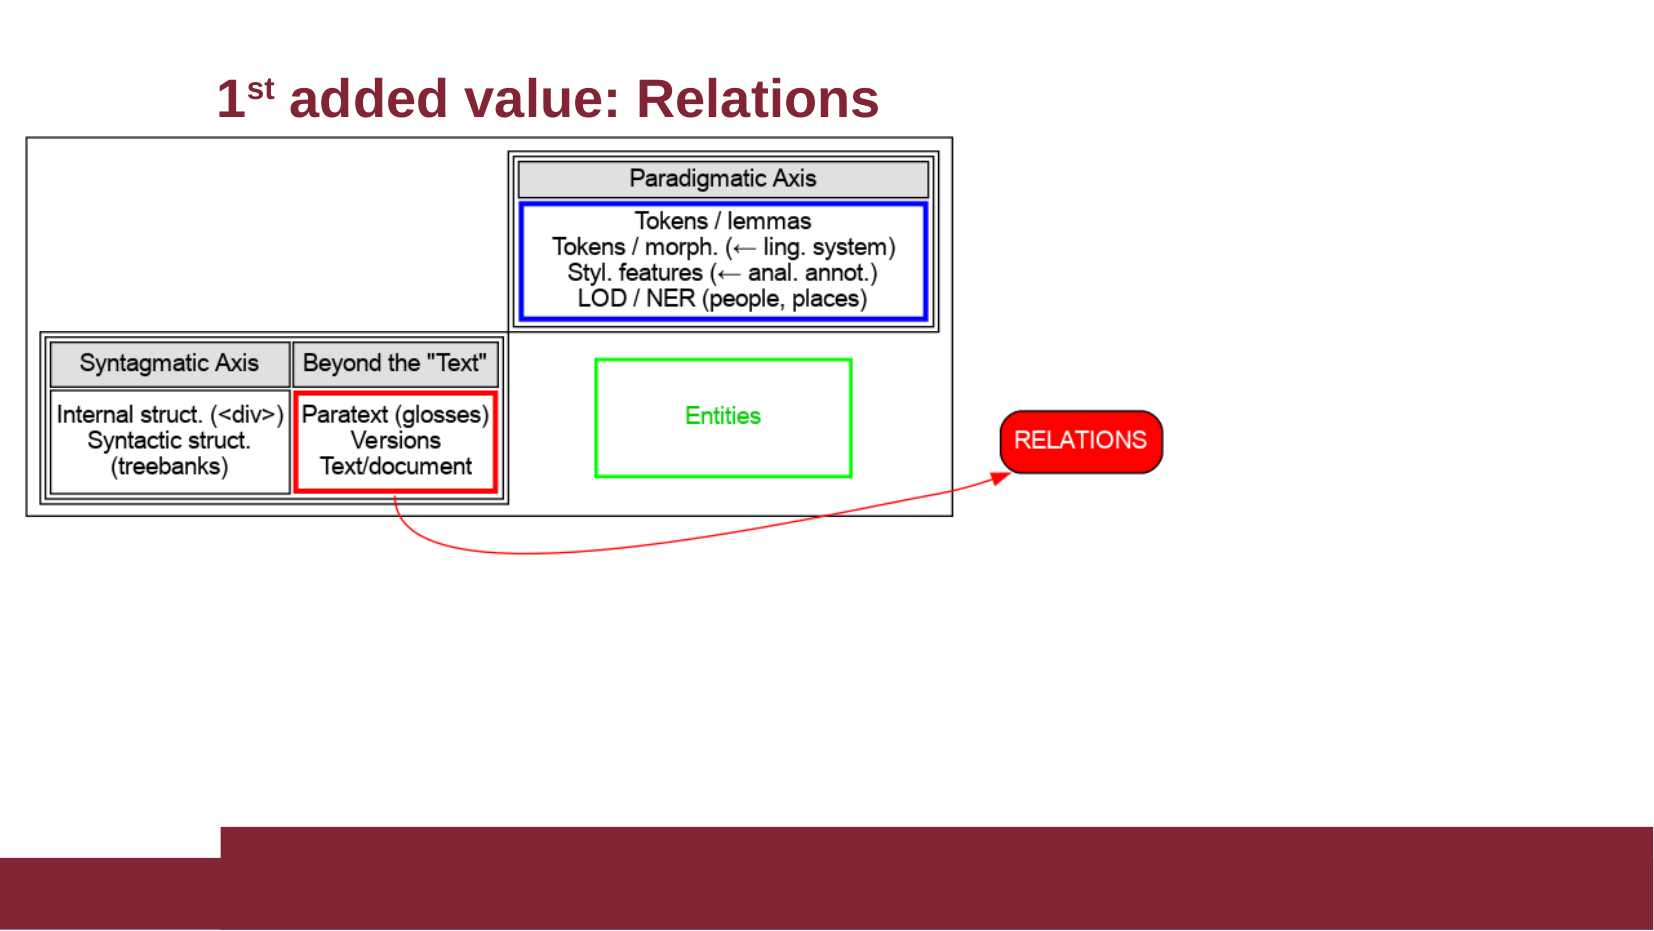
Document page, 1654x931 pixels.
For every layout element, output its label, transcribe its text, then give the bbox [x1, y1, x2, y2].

title 1st added value: Relations [201, 55, 1569, 142]
picture [6, 117, 1169, 562]
